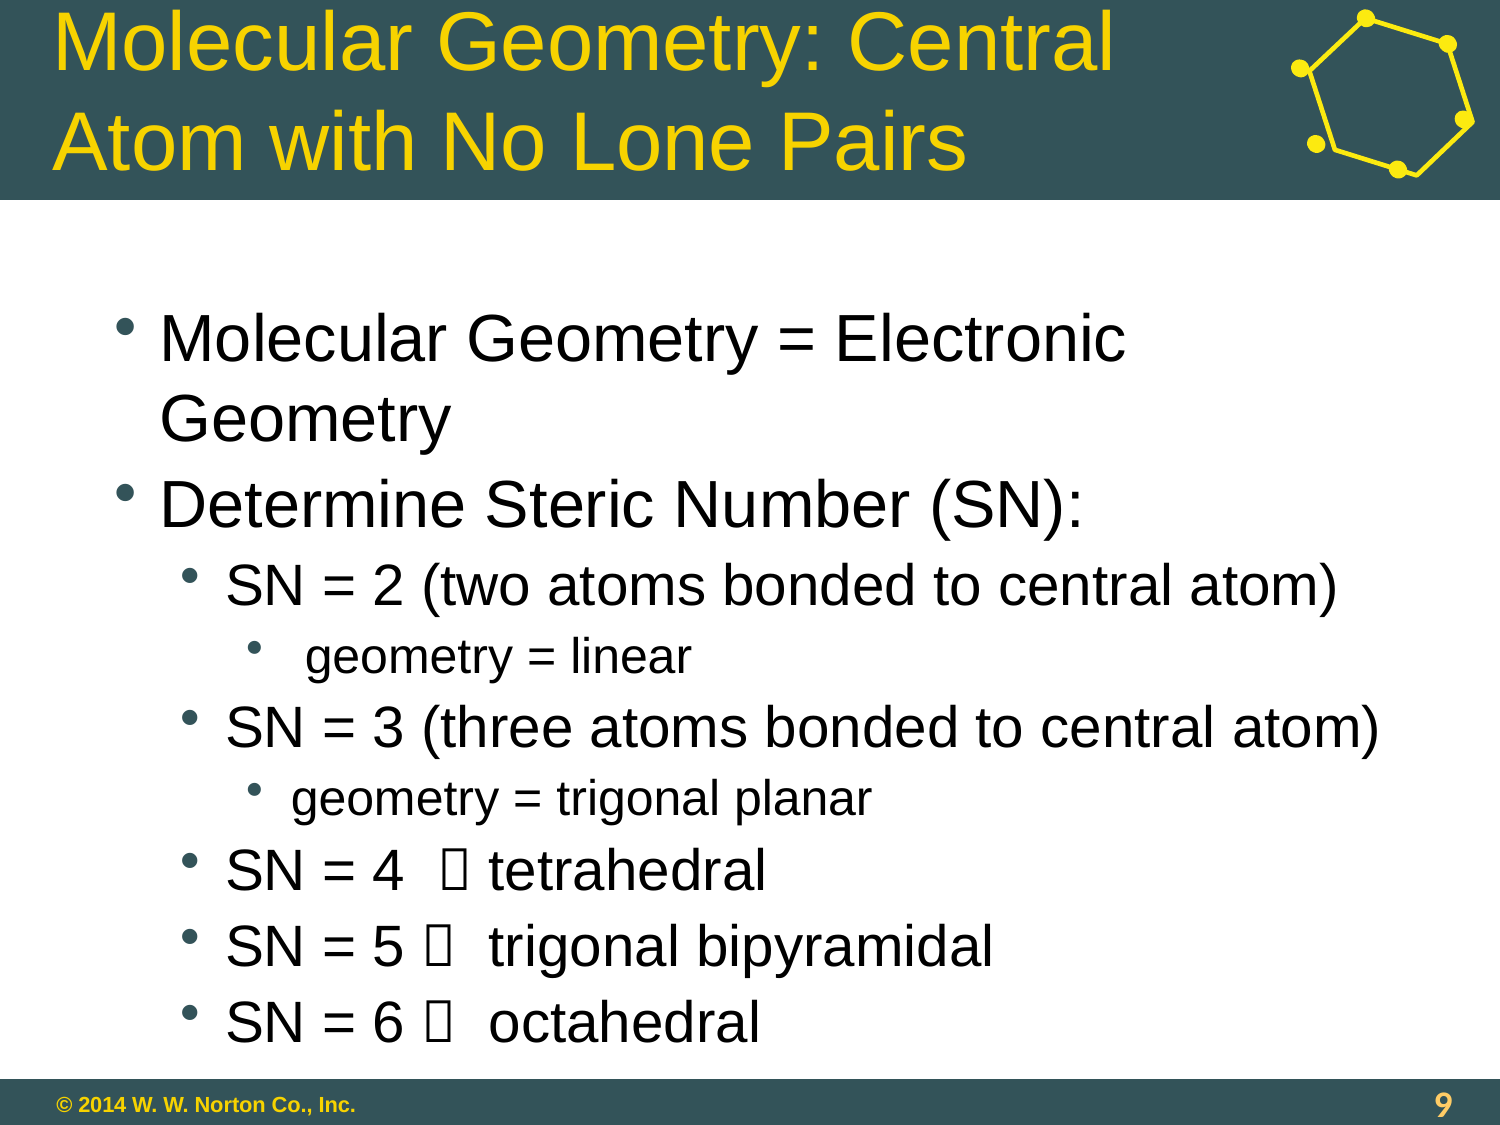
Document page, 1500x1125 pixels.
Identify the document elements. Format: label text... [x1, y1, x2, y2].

slide_number <number> [1417, 1076, 1468, 1125]
title Molecular Geometry: Central Atom with No Lone Pairs [37, 0, 1200, 175]
list Molecular Geometry = Electronic Geometry Determine Steric Number (SN): SN = 2 (two atoms bonded to central atom) geometry = linear SN = 3 (three atoms bonded to central atom) geometry = trigonal planar SN = 4  tetrahedral SN = 5  trigonal bipyramidal SN = 6  octahedral [99, 287, 1438, 975]
